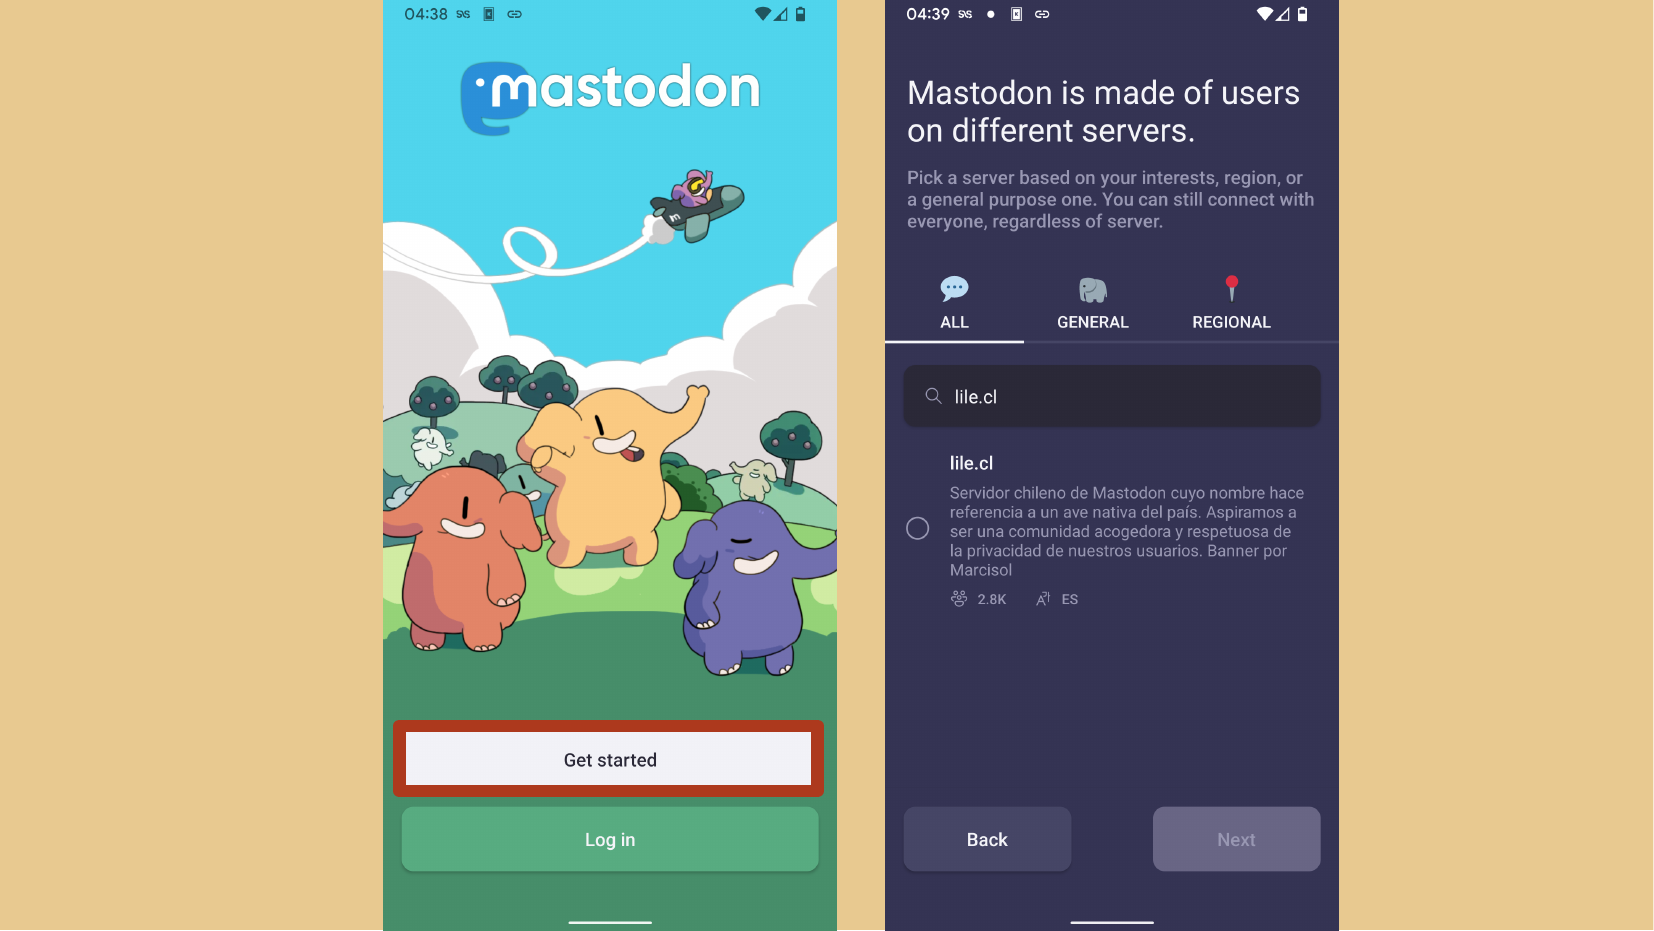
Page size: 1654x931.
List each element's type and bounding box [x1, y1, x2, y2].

picture [885, 0, 1339, 931]
picture [383, 0, 837, 931]
